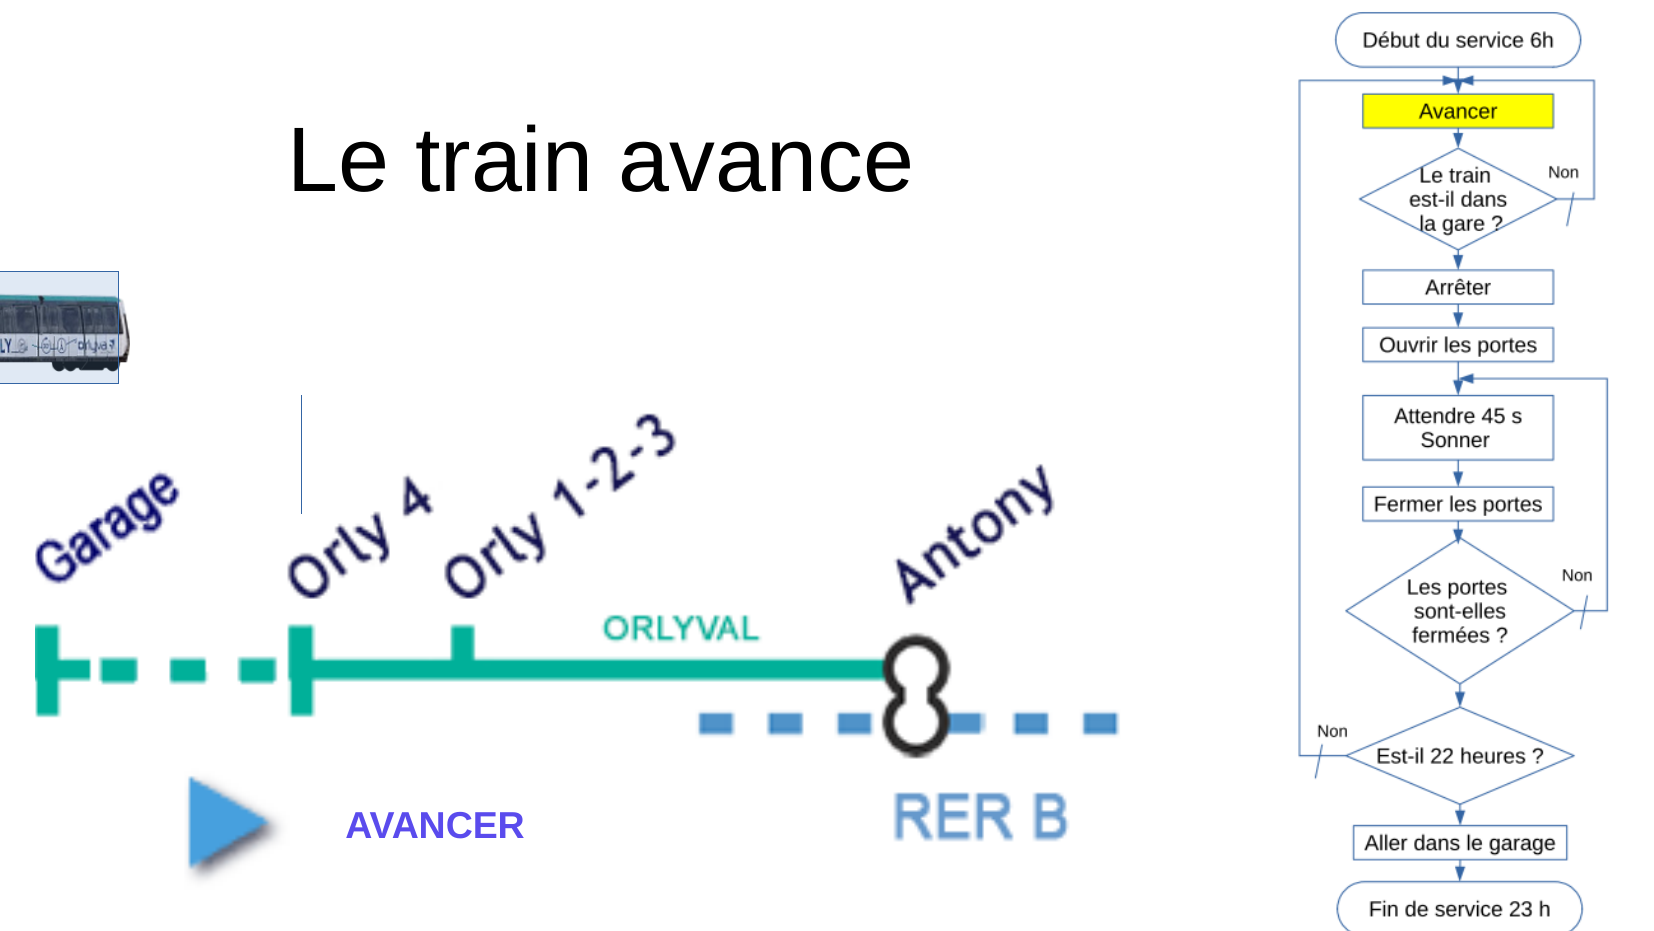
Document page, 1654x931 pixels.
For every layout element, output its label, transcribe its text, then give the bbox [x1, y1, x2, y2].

text_box [0, 271, 119, 384]
picture [35, 383, 1123, 893]
picture [1287, 11, 1635, 931]
text_box AVANCER [330, 797, 709, 855]
title Le train avance [35, 56, 1193, 263]
picture [119, 289, 130, 373]
